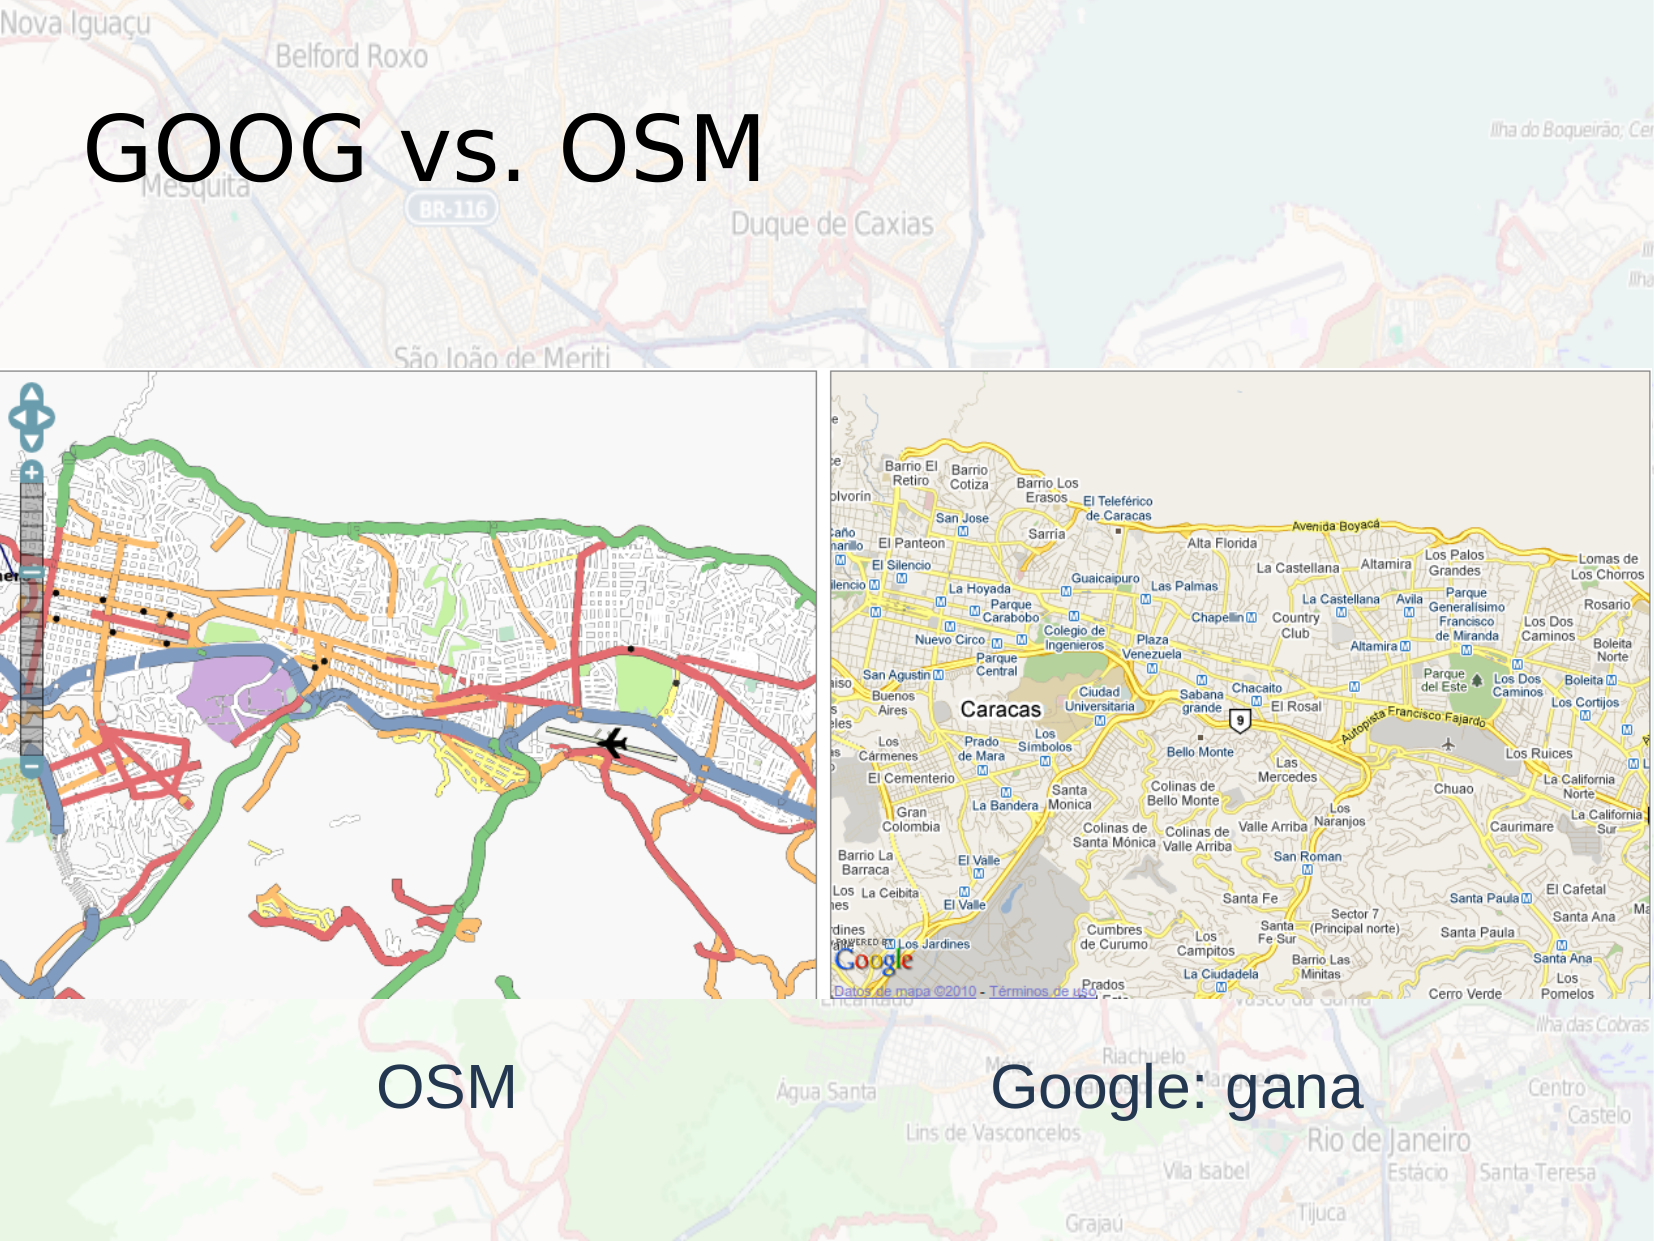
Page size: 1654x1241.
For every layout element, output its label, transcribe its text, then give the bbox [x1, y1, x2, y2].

text_box Google: gana [989, 1052, 1366, 1123]
picture [0, 368, 1652, 999]
text_box OSM [375, 1052, 519, 1123]
title GOOG vs. OSM [82, 49, 1571, 257]
